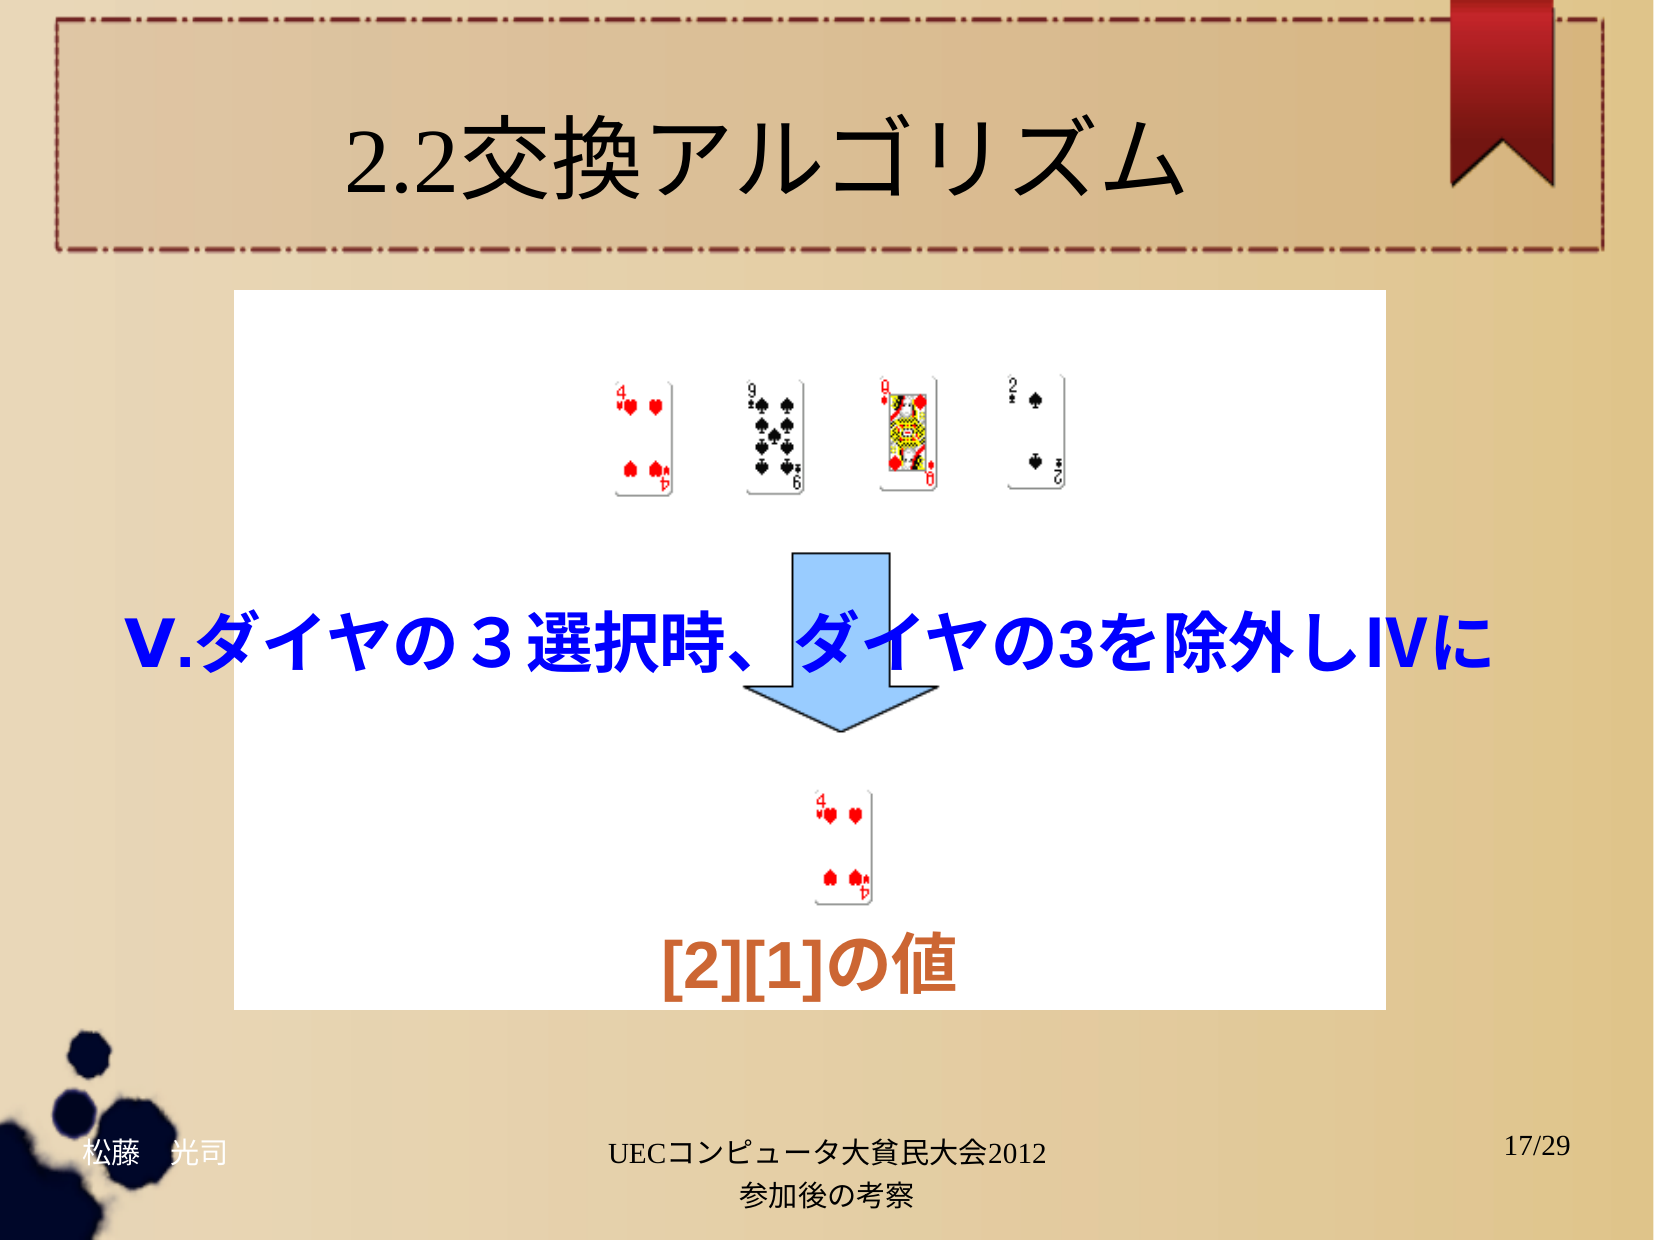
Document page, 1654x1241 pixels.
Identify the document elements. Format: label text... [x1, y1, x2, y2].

picture [0, 0, 1654, 1240]
subtitle Ⅴ.ダイヤの３選択時、ダイヤの3を除外しⅣに [2][1]の値 [82, 290, 1538, 1010]
title 2.2交換アルゴリズム [82, 49, 1453, 257]
